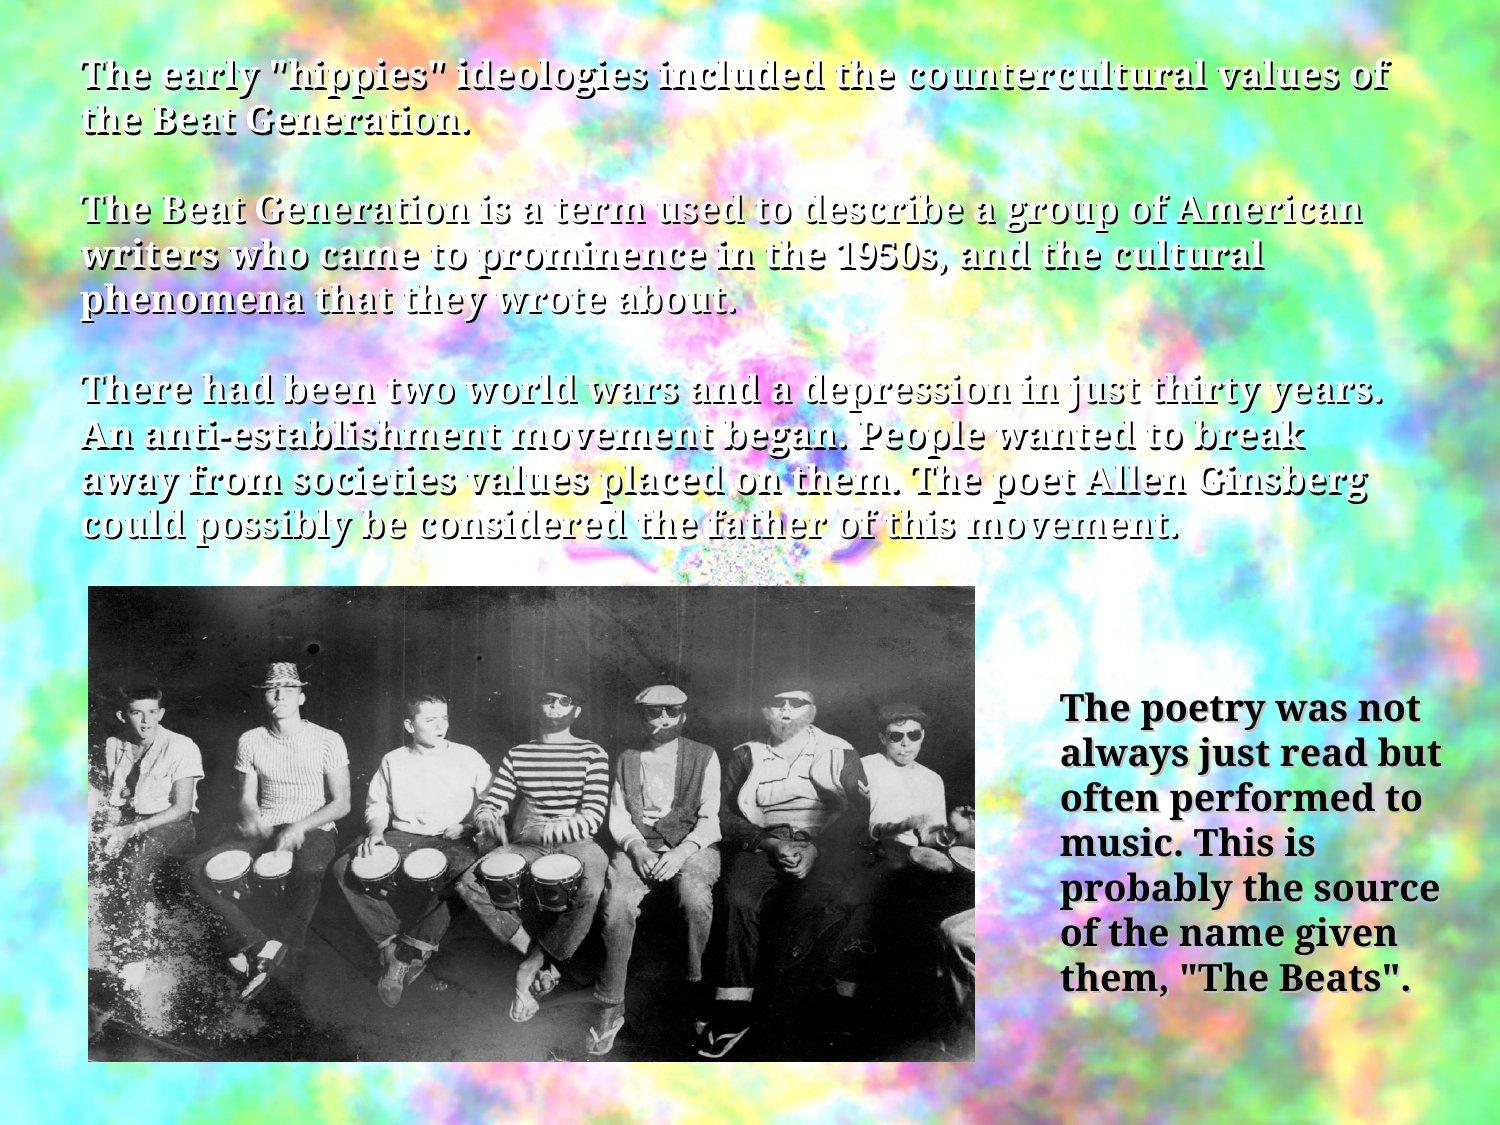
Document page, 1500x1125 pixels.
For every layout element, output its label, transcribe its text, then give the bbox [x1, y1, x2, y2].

text_box The early "hippies" ideologies included the countercultural values of the Beat Generation. The Beat Generation is a term used to describe a group of American writers who came to prominence in the 1950s, and the cultural phenomena that they wrote about. There had been two world wars and a depression in just thirty years. An anti-establishment movement began. People wanted to break away from societies values placed on them. The poet Allen Ginsberg could possibly be considered the father of this movement. [64, 42, 1412, 554]
text_box The poetry was not always just read but often performed to music. This is probably the source of the name given them, "The Beats". [1045, 586, 1459, 1007]
picture [0, 0, 1500, 1125]
